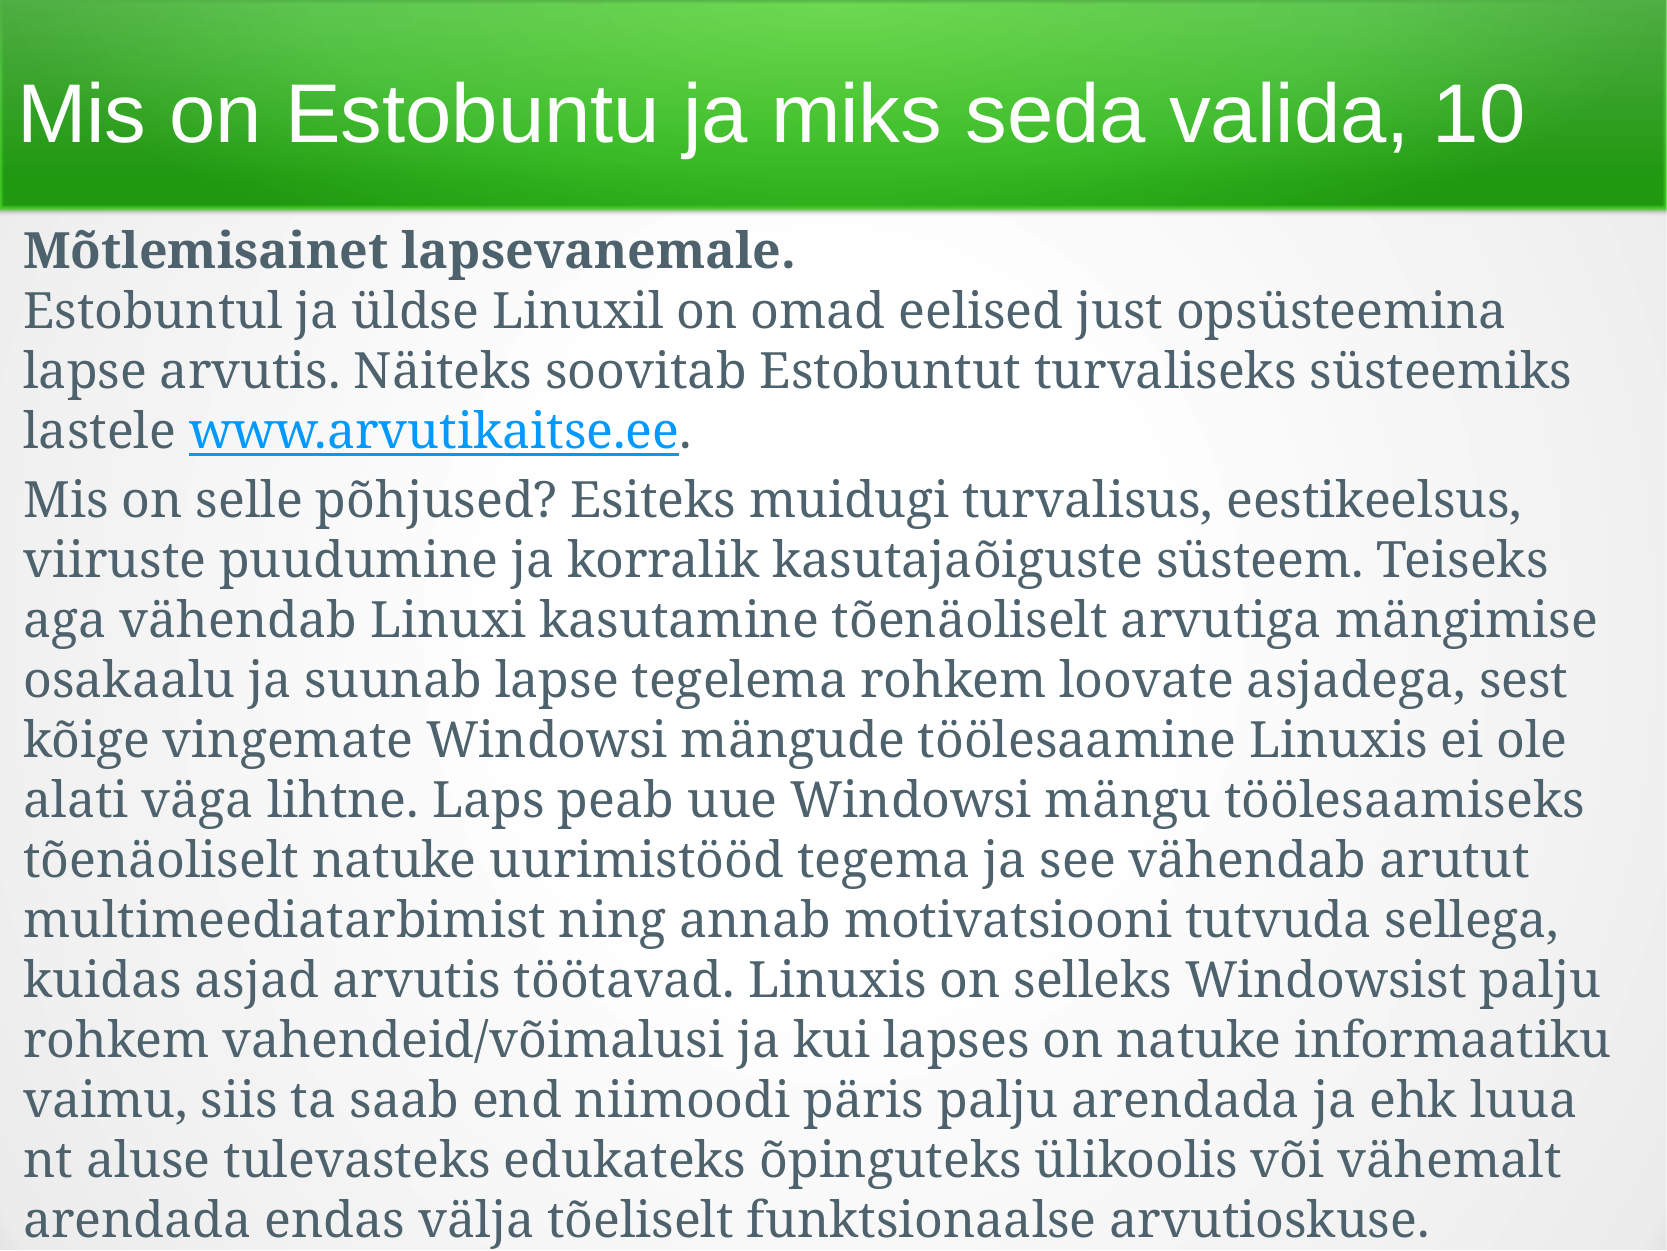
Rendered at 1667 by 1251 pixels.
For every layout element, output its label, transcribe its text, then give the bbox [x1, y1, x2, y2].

title Mis on Estobuntu ja miks seda valida, 10 [17, 67, 1636, 161]
picture [0, 0, 1667, 1250]
list Mõtlemisainet lapsevanemale. Estobuntul ja üldse Linuxil on omad eelised just opsüsteemina lapse arvutis. Näiteks soovitab Estobuntut turvaliseks süsteemiks lastele www.arvutikaitse.ee. Mis on selle põhjused? Esiteks muidugi turvalisus, eestikeelsus, viiruste puudumine ja korralik kasutajaõiguste süsteem. Teiseks aga vähendab Linuxi kasutamine tõenäoliselt arvutiga mängimise osakaalu ja suunab lapse tegelema rohkem loovate asjadega, sest kõige vingemate Windowsi mängude töölesaamine Linuxis ei ole alati väga lihtne. Laps peab uue Windowsi mängu töölesaamiseks tõenäoliselt natuke uurimistööd tegema ja see vähendab arutut multimeediatarbimist ning annab motivatsiooni tutvuda sellega, kuidas asjad arvutis töötavad. Linuxis on selleks Windowsist palju rohkem vahendeid/võimalusi ja kui lapses on natuke informaatiku vaimu, siis ta saab end niimoodi päris palju arendada ja ehk luua nt aluse tulevasteks edukateks õpinguteks ülikoolis või vähemalt arendada endas välja tõeliselt funktsionaalse arvutioskuse. [17, 212, 1628, 1217]
